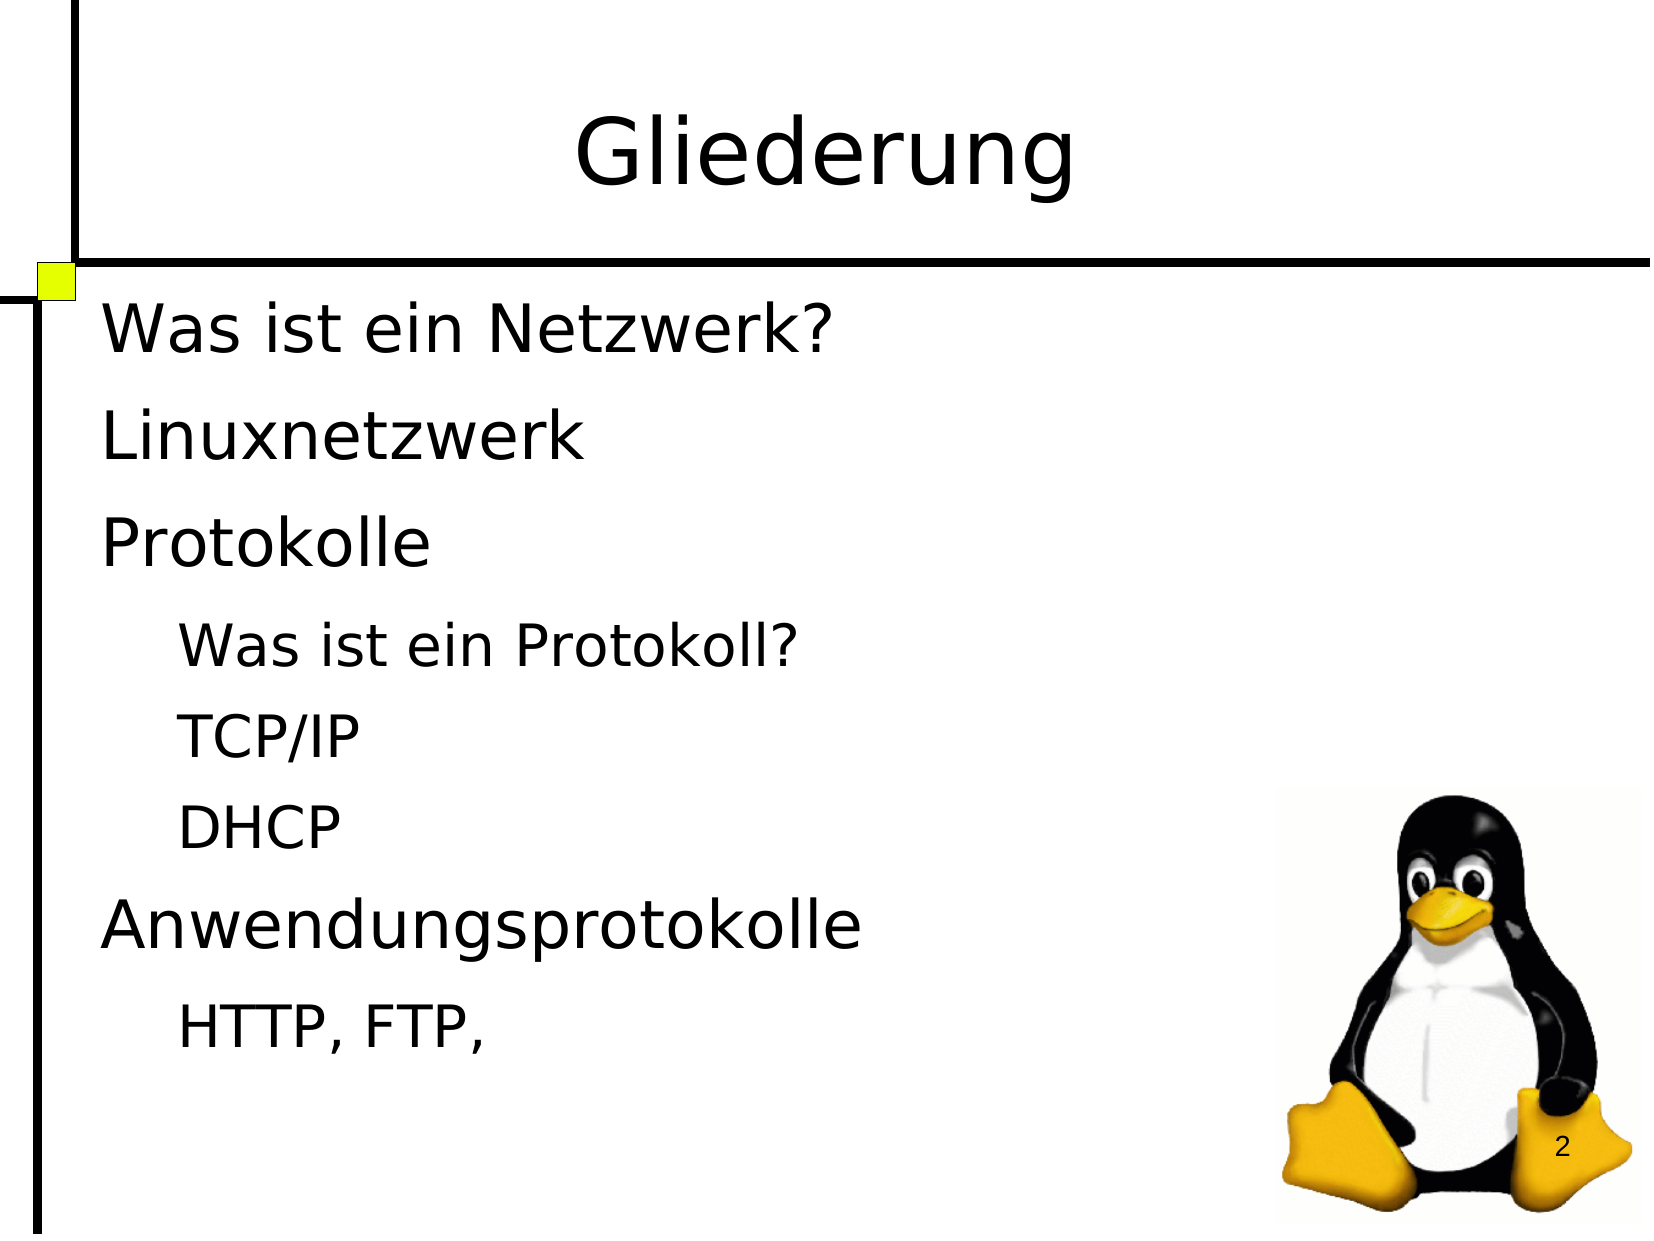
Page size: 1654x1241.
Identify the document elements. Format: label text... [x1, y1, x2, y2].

list Was ist ein Netzwerk? Linuxnetzwerk Protokolle Was ist ein Protokoll? TCP/IP DHCP Anwendungsprotokolle HTTP, FTP, [82, 290, 1571, 1109]
picture [1275, 787, 1642, 1223]
title Gliederung [82, 49, 1571, 257]
